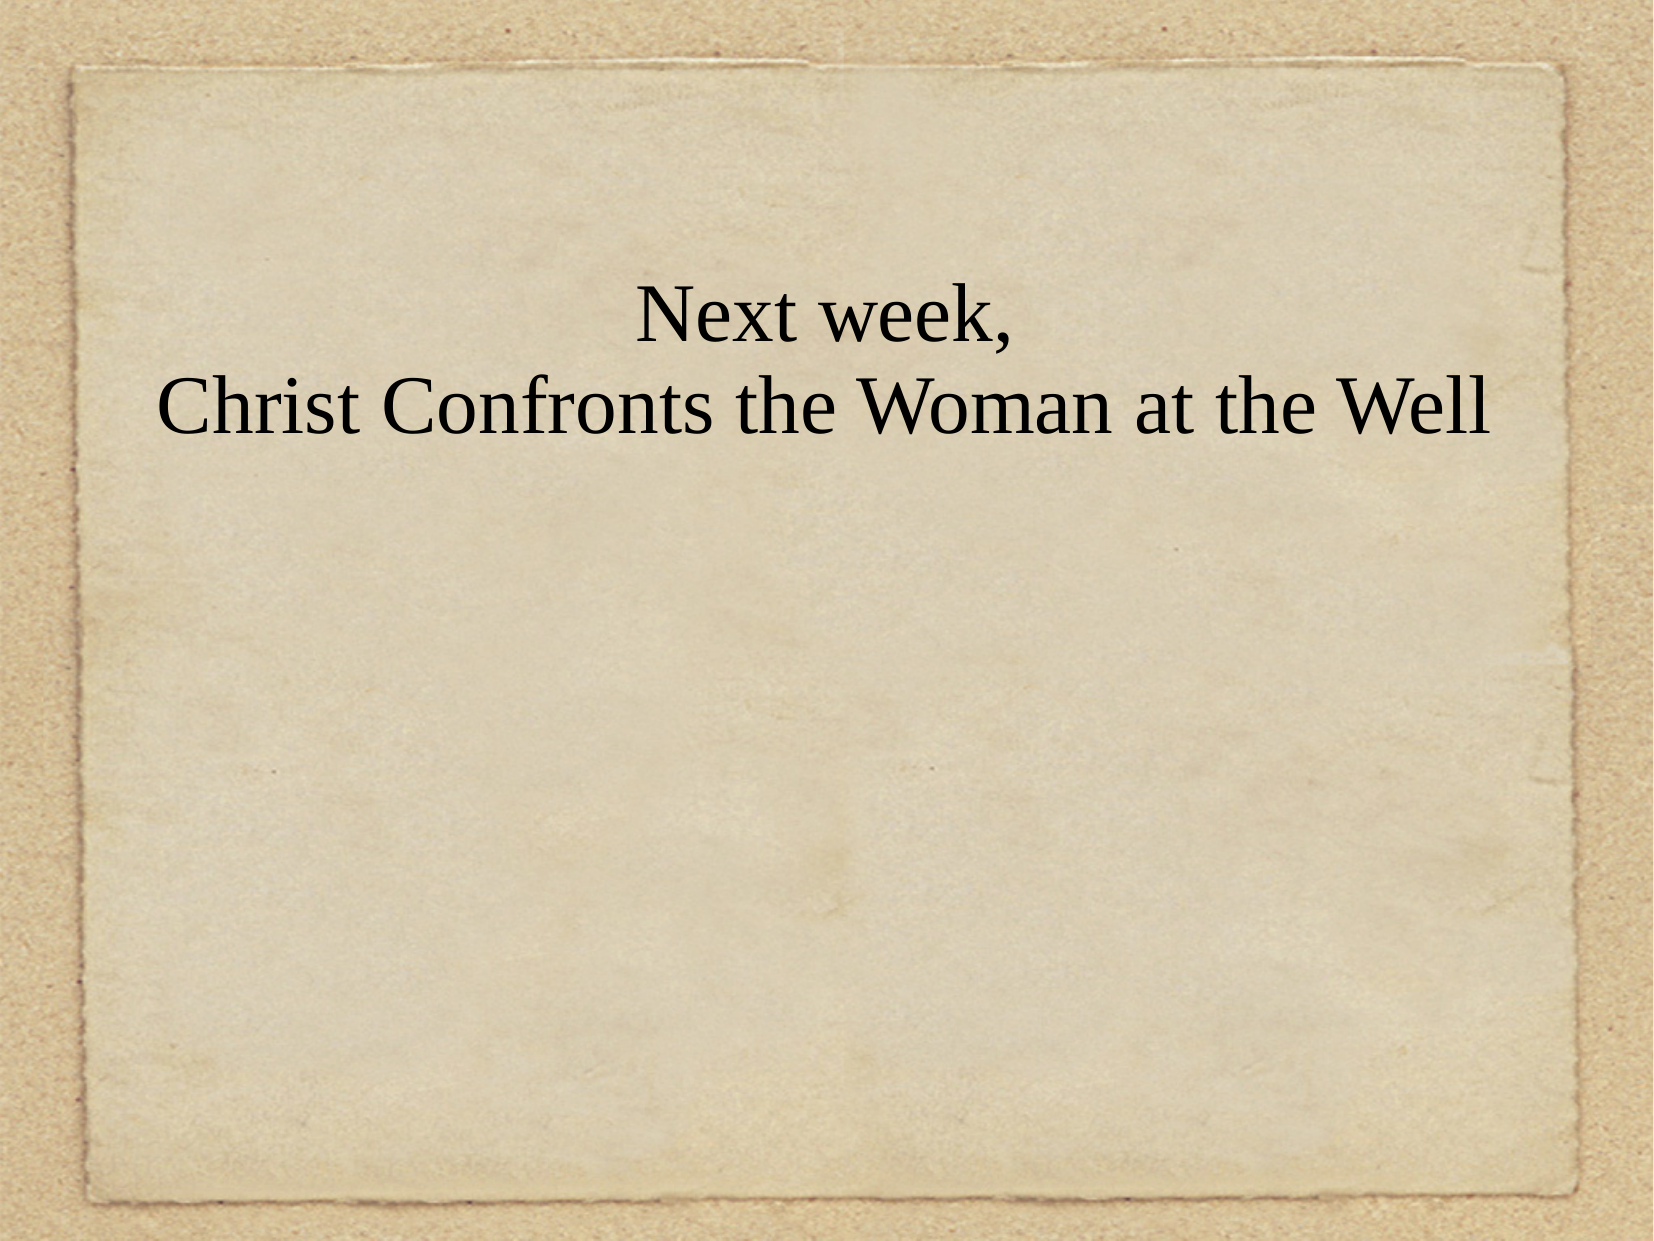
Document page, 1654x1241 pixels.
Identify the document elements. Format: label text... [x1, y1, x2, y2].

picture [0, 0, 1654, 1241]
text_box Next week, Christ Confronts the Woman at the Well [112, 75, 1538, 460]
